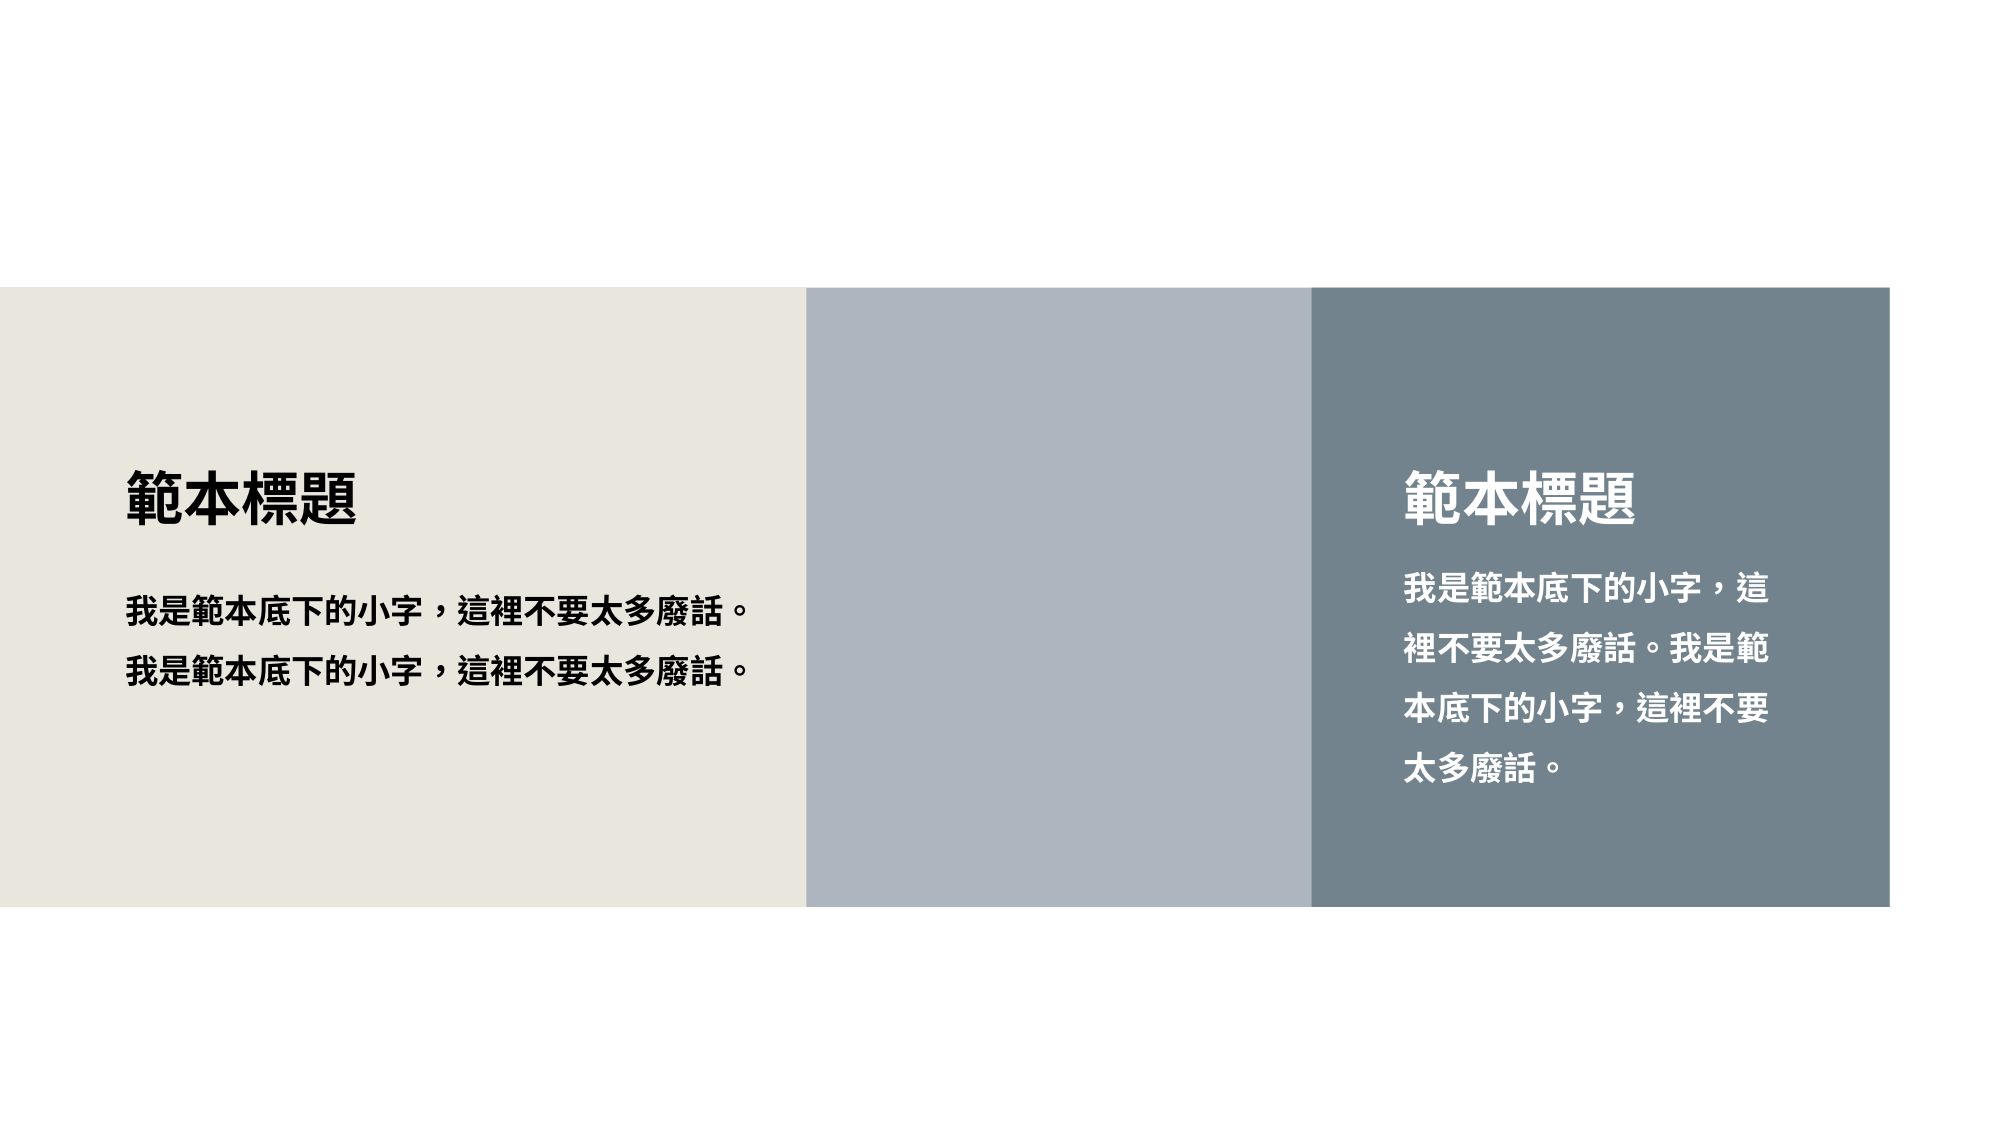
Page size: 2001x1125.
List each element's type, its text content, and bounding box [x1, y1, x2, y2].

text_box [0, 287, 1890, 907]
text_box 我是範本底下的小字，這裡不要太多廢話。我是範本底下的小字，這裡不要太多廢話。 [110, 562, 792, 706]
text_box 範本標題 [1495, 490, 1505, 508]
text_box 範本標題 [1609, 508, 1629, 519]
text_box 我是範本底下的小字，這裡不要太多廢話。我是範本底下的小字，這裡不要太多廢話。 [1389, 540, 1813, 659]
text_box 範本標題 [1389, 487, 1813, 540]
text_box 範本標題 [110, 410, 792, 540]
text_box 範本標題 [1477, 490, 1487, 508]
